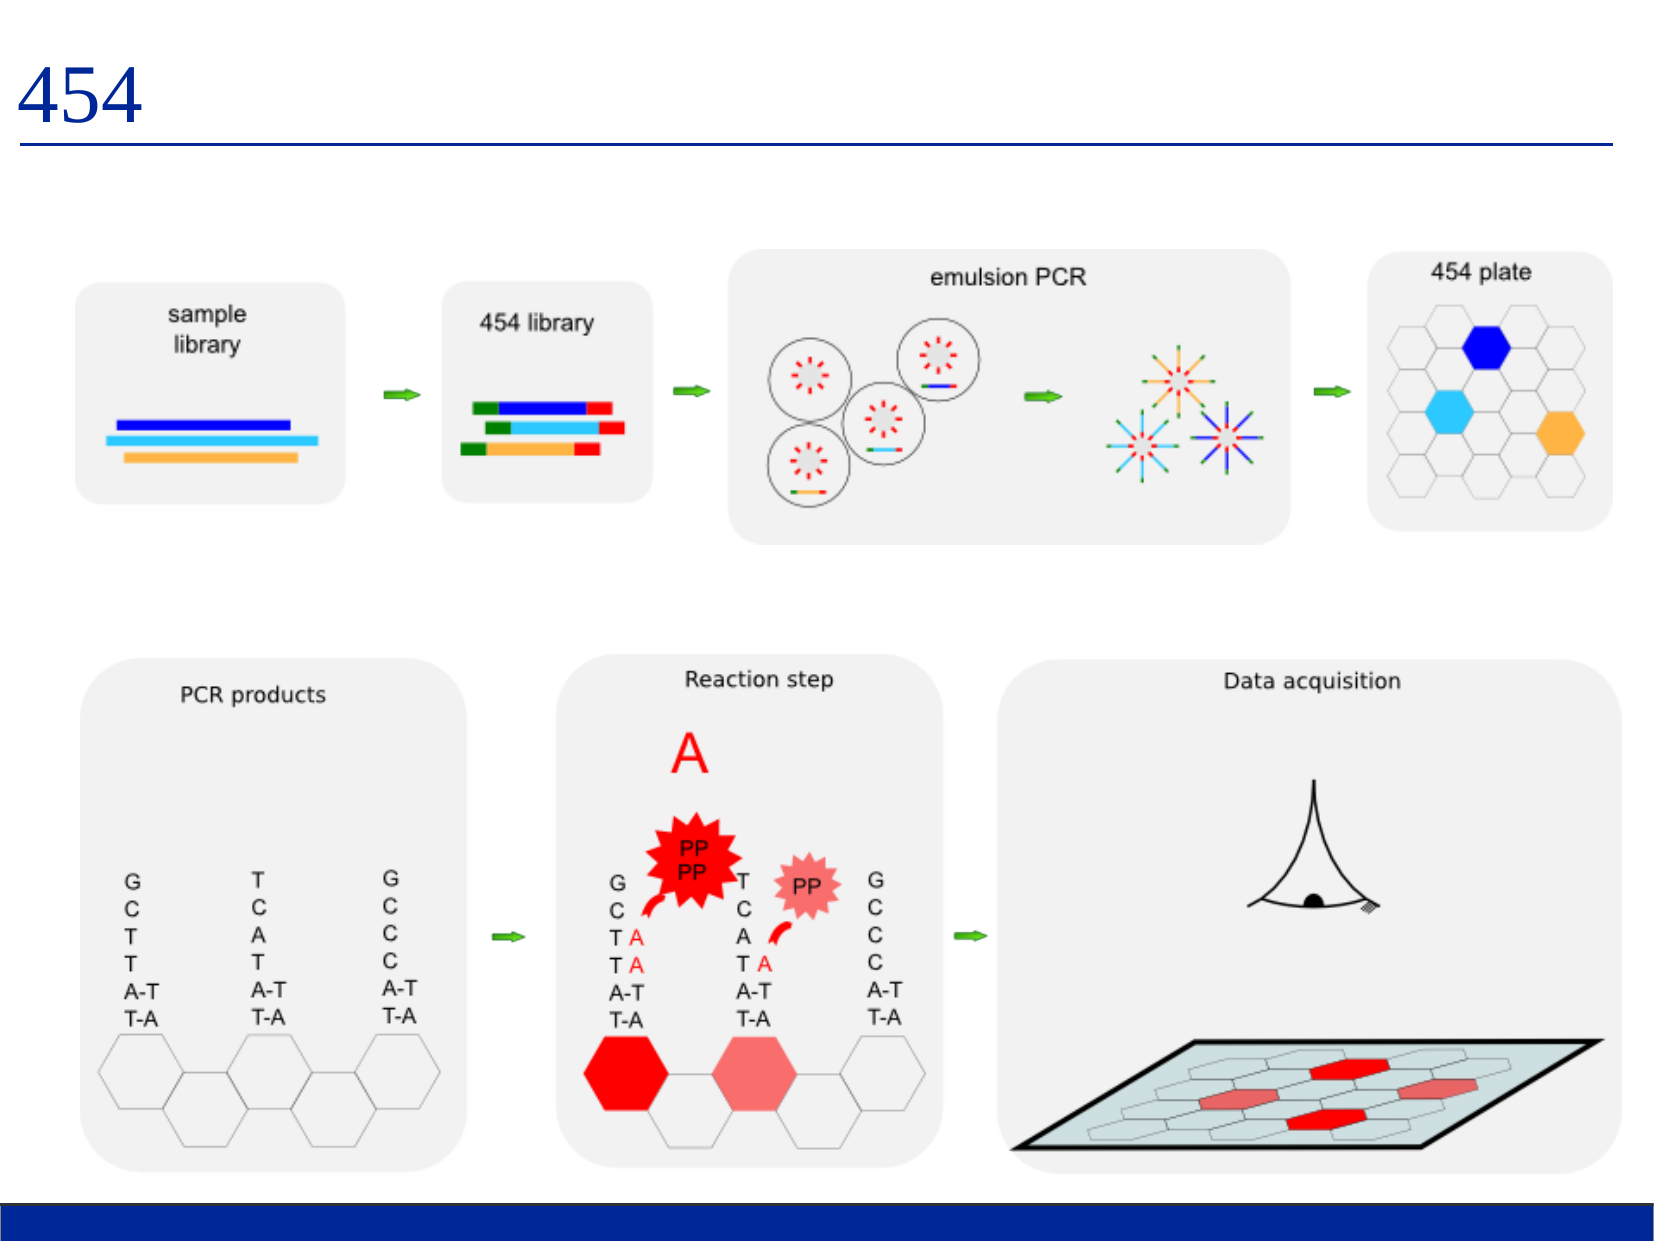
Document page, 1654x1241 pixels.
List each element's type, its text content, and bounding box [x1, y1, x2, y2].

title 454 [17, 0, 1589, 198]
picture [75, 249, 1613, 545]
picture [80, 654, 1622, 1174]
